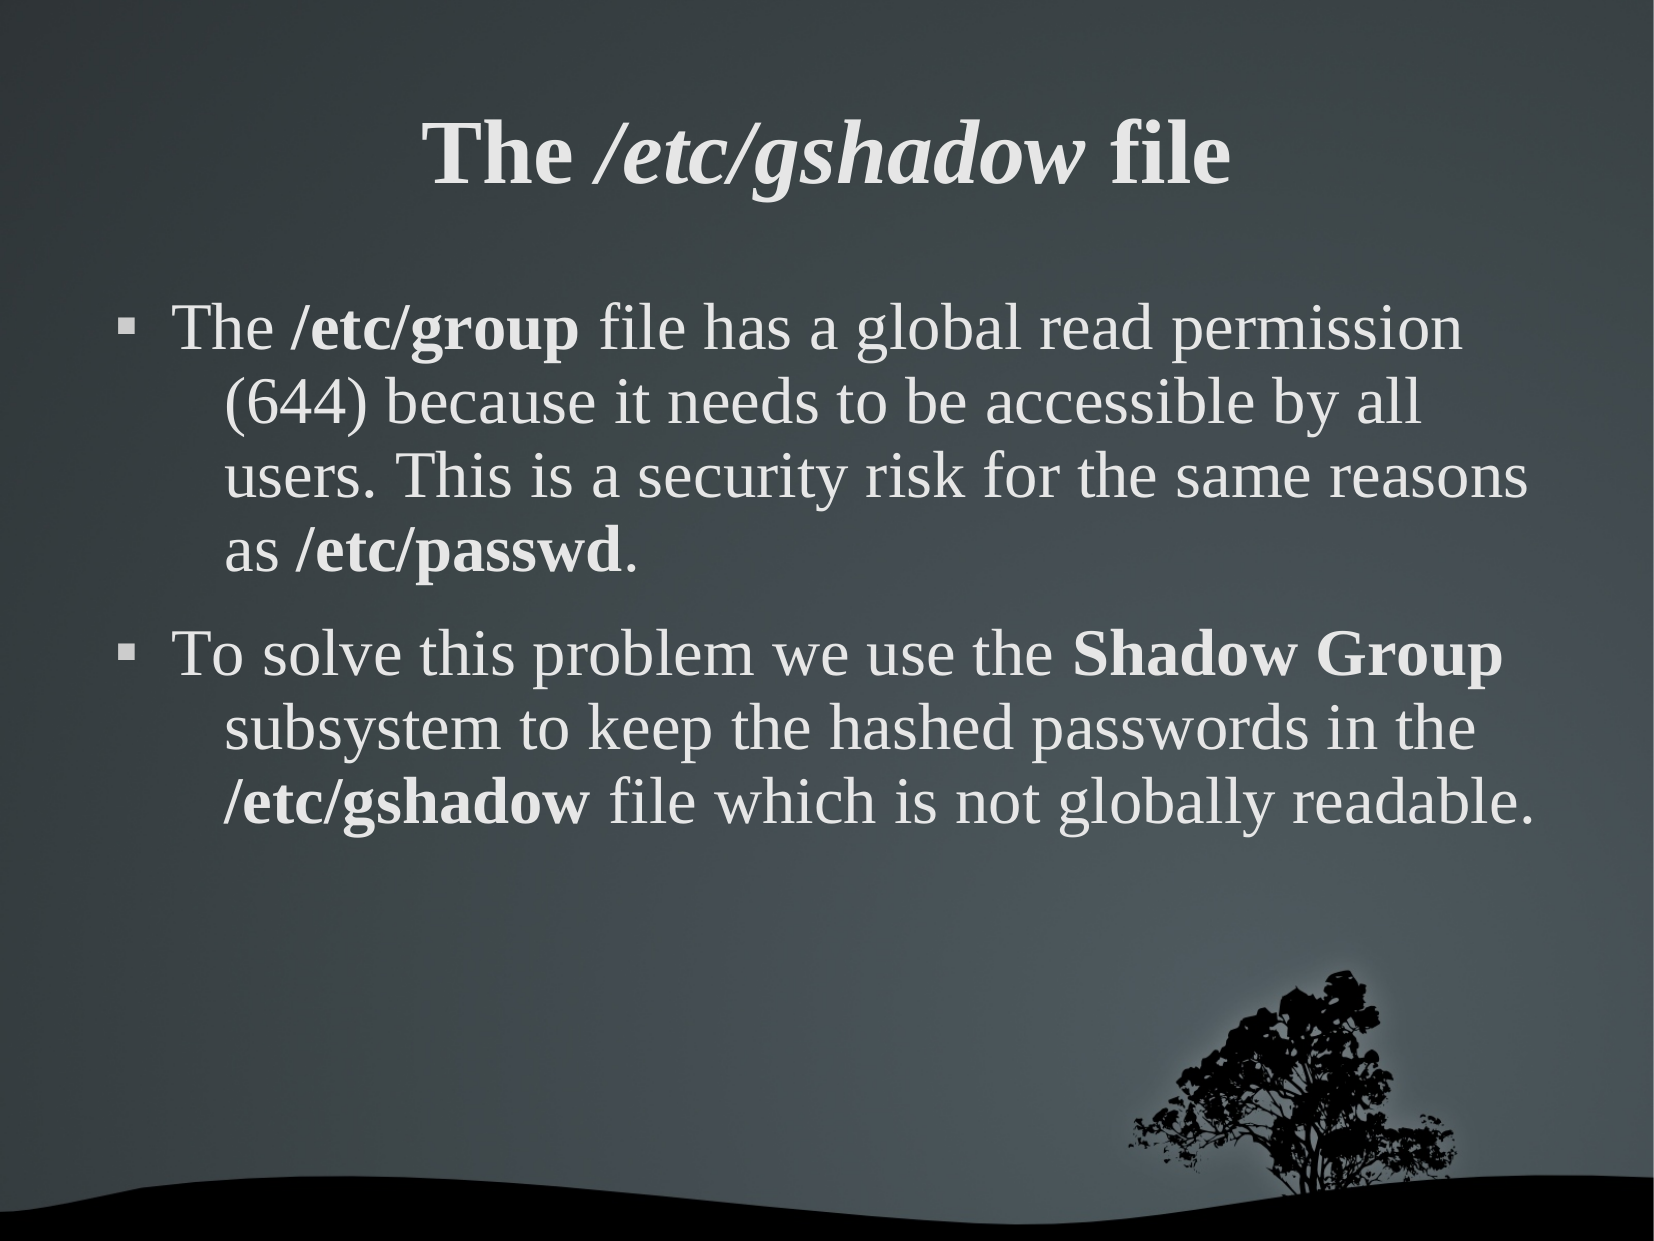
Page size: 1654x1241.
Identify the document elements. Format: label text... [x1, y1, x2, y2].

title The /etc/gshadow file [82, 49, 1571, 257]
list The /etc/group file has a global read permission (644) because it needs to be accessible by all users. This is a security risk for the same reasons as /etc/passwd. To solve this problem we use the Shadow Group subsystem to keep the hashed passwords in the /etc/gshadow file which is not globally readable. [82, 290, 1571, 1109]
picture [0, 0, 1654, 1241]
